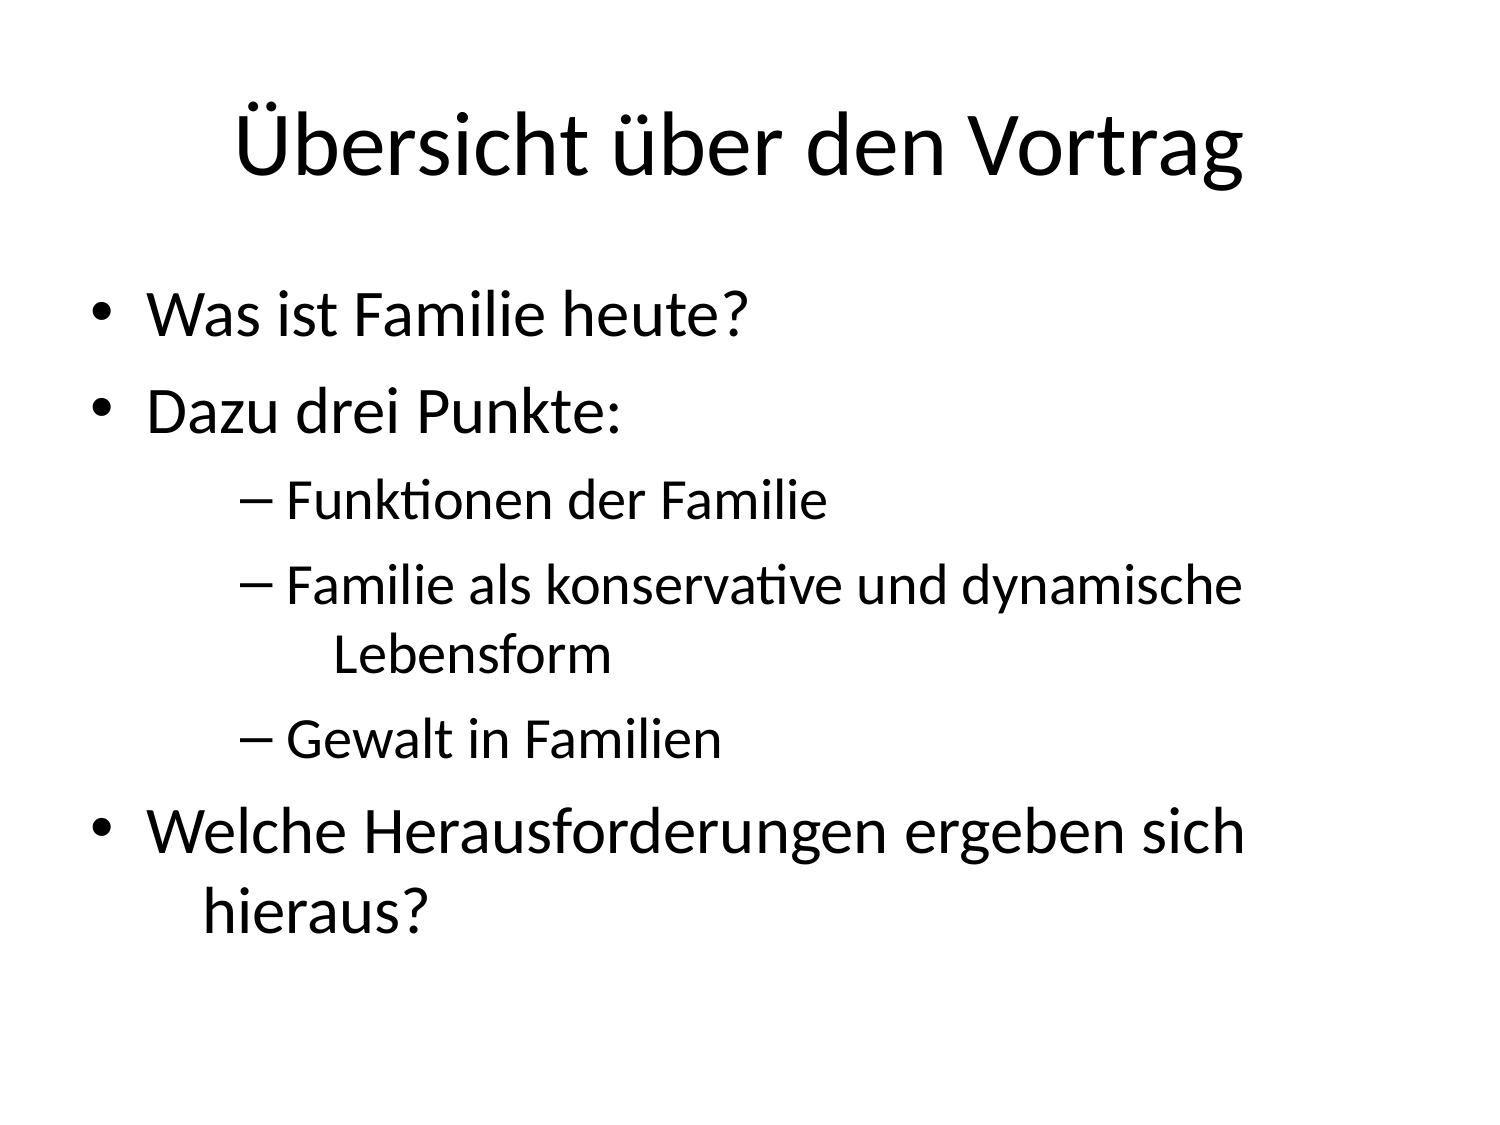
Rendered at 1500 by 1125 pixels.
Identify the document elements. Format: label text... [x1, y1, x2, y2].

title Übersicht über den Vortrag [75, 45, 1426, 233]
list Was ist Familie heute? Dazu drei Punkte: Funktionen der Familie Familie als konservative und dynamische Lebensform Gewalt in Familien Welche Herausforderungen ergeben sich hieraus? [75, 262, 1426, 1005]
